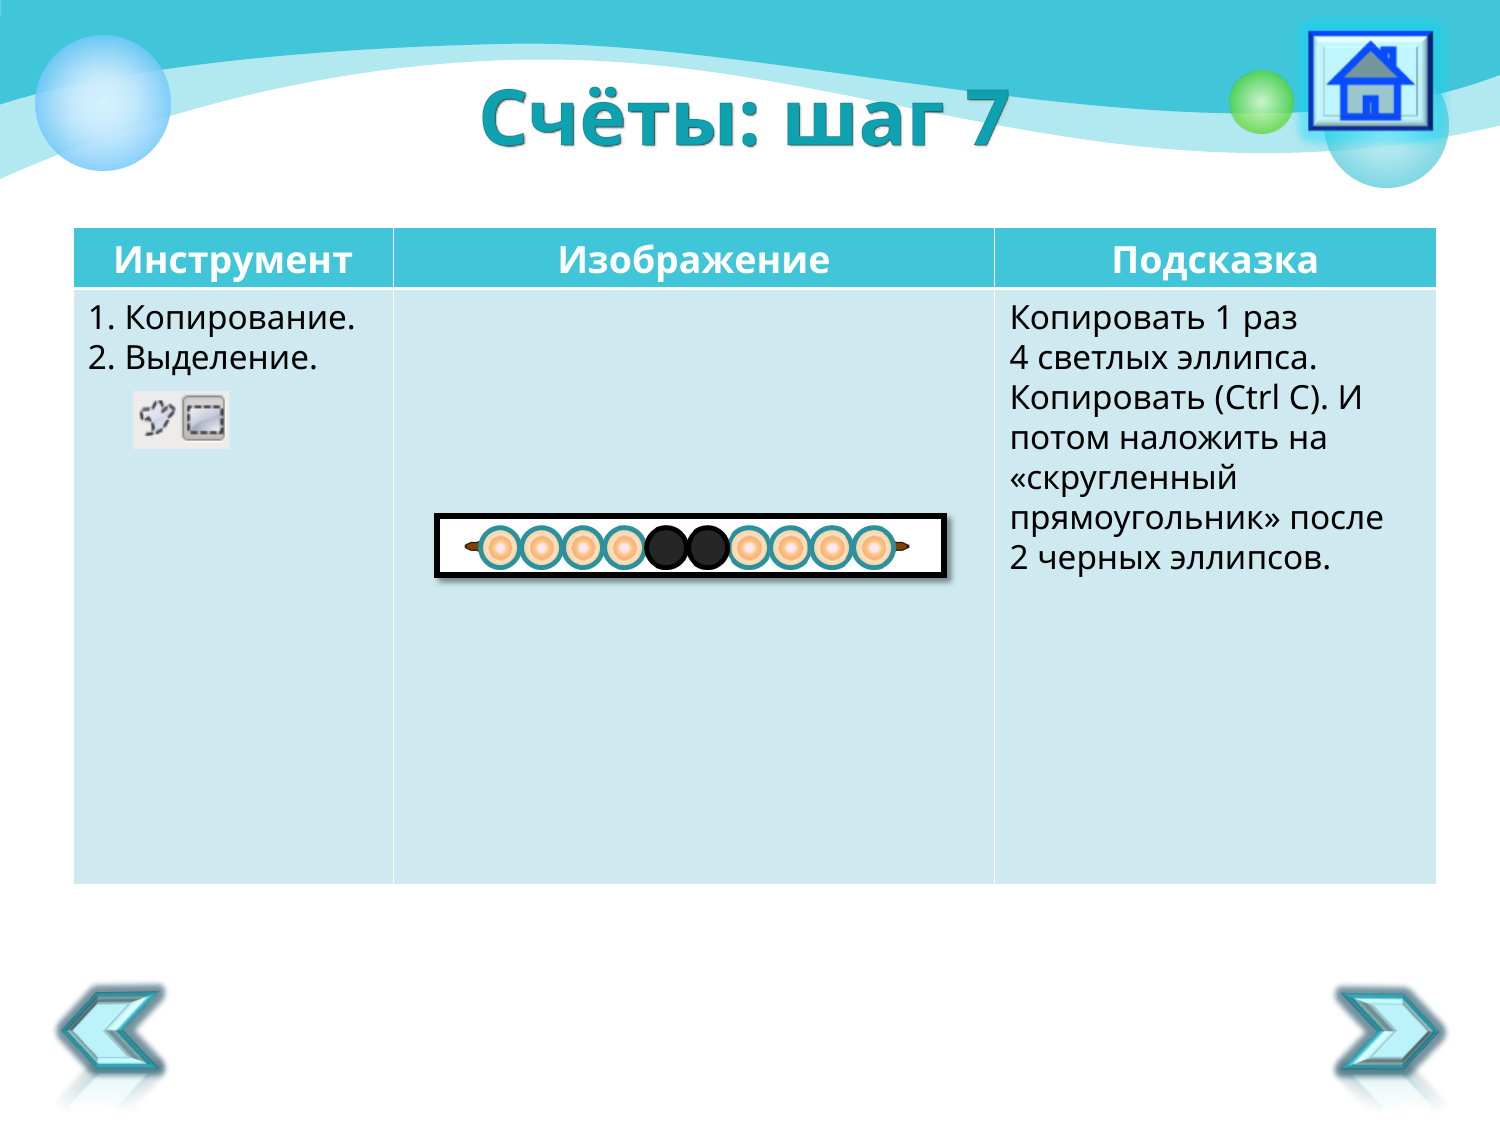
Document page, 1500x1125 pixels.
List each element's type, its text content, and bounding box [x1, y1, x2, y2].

table_cell Копировать 1 раз 4 светлых эллипса. Копировать (Ctrl C). И потом наложить на «скругленный прямоугольник» после 2 черных эллипсов. [995, 290, 1436, 884]
text_box Счёты: шаг 7 [967, 89, 1009, 145]
picture [34, 34, 172, 172]
table_header Подсказка [995, 228, 1436, 287]
picture [132, 391, 230, 449]
text_box Счёты: шаг 7 [628, 102, 669, 146]
picture [428, 507, 960, 591]
text_box Счёты: шаг 7 [482, 89, 526, 146]
text_box Счёты: шаг 7 [787, 102, 853, 145]
table_header Инструмент [74, 228, 393, 287]
text_box Счёты: шаг 7 [912, 102, 943, 146]
text_box Счёты: шаг 7 [676, 102, 714, 145]
text_box Счёты: шаг 7 [582, 102, 623, 146]
picture [43, 972, 179, 1125]
text_box Счёты: шаг 7 [531, 102, 574, 145]
table_cell 1. Копирование. 2. Выделение. [74, 290, 393, 884]
picture [1228, 6, 1459, 189]
picture [1321, 974, 1459, 1125]
table_cell [394, 290, 994, 884]
text_box Счёты: шаг 7 [719, 102, 732, 145]
text_box Счёты: шаг 7 [861, 101, 901, 146]
table_header Изображение [394, 228, 994, 287]
